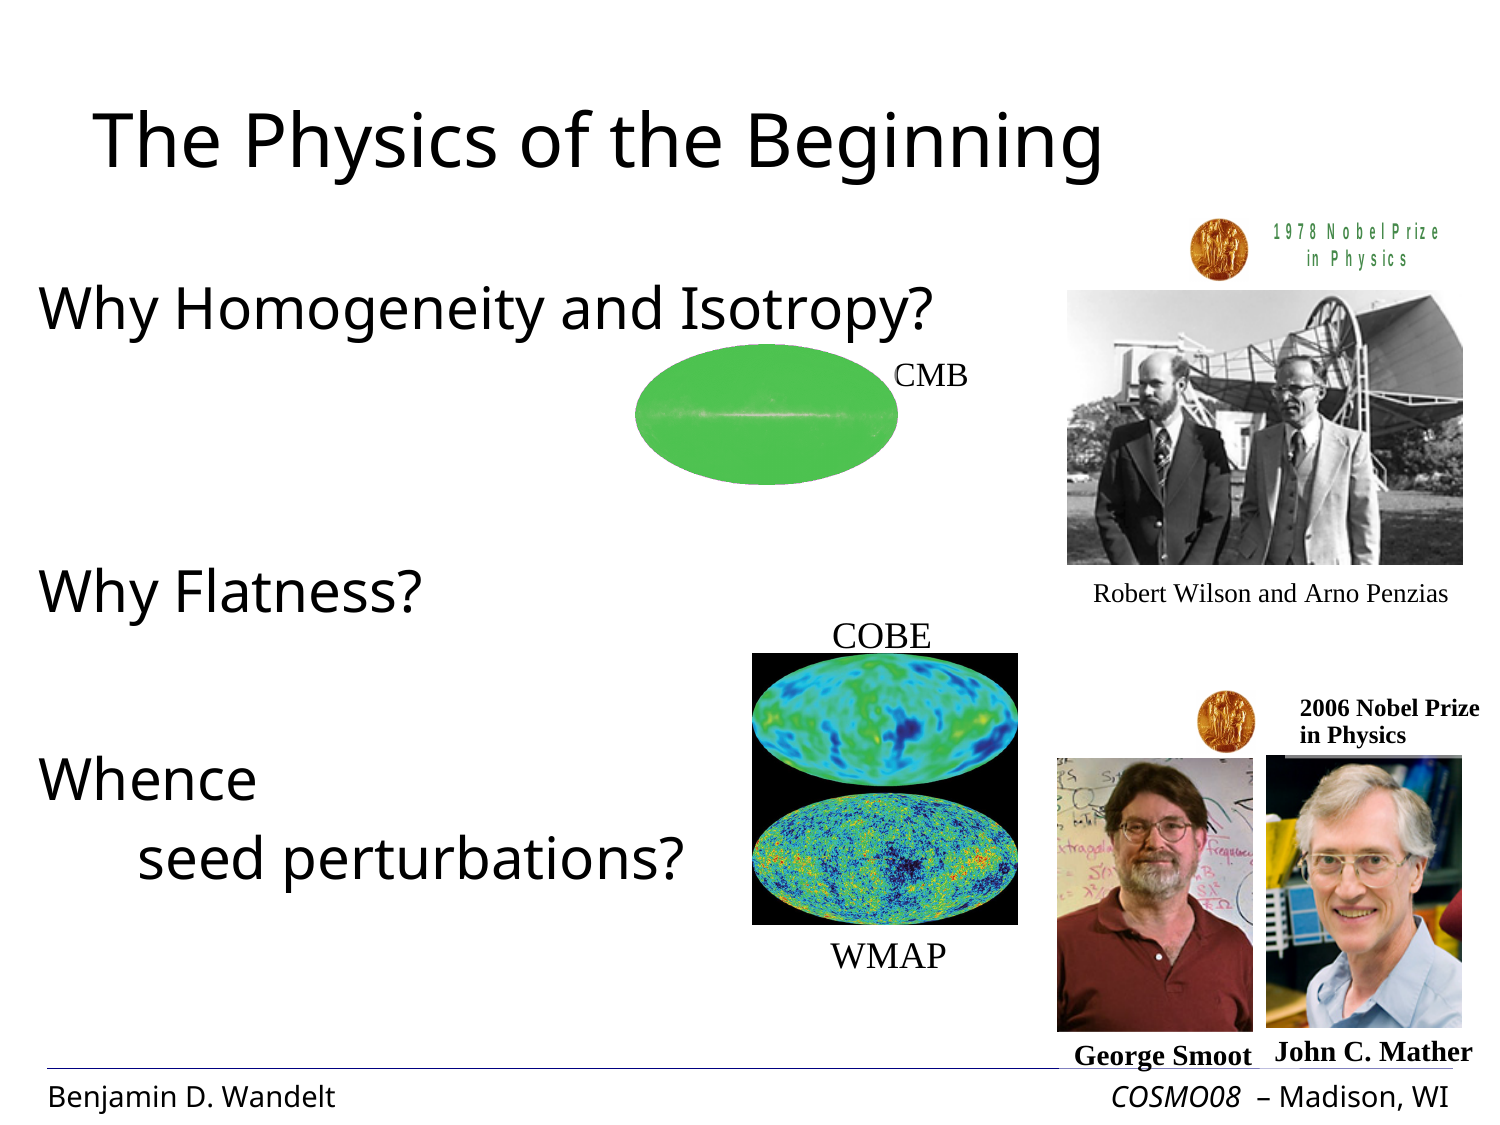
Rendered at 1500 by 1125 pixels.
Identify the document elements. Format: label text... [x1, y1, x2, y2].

picture [1067, 290, 1463, 565]
text_box George Smoot [1059, 1031, 1300, 1083]
picture [635, 344, 898, 485]
picture [1196, 690, 1256, 754]
title The Physics of the Beginning [74, 51, 1425, 226]
text_box Robert Wilson and Arno Penzias [1078, 570, 1471, 617]
picture [1266, 755, 1462, 1028]
text_box 2006 Nobel Prize in Physics [1285, 686, 1495, 759]
picture [1057, 758, 1253, 1032]
picture [752, 653, 1018, 925]
text_box CMB [898, 349, 1006, 403]
text_box John C. Mather [1259, 1028, 1500, 1079]
picture [1189, 217, 1500, 282]
list Why Homogeneity and Isotropy? Why Flatness? Whence seed perturbations? [20, 267, 1371, 997]
text_box COBE [817, 607, 968, 653]
text_box WMAP [815, 927, 969, 985]
